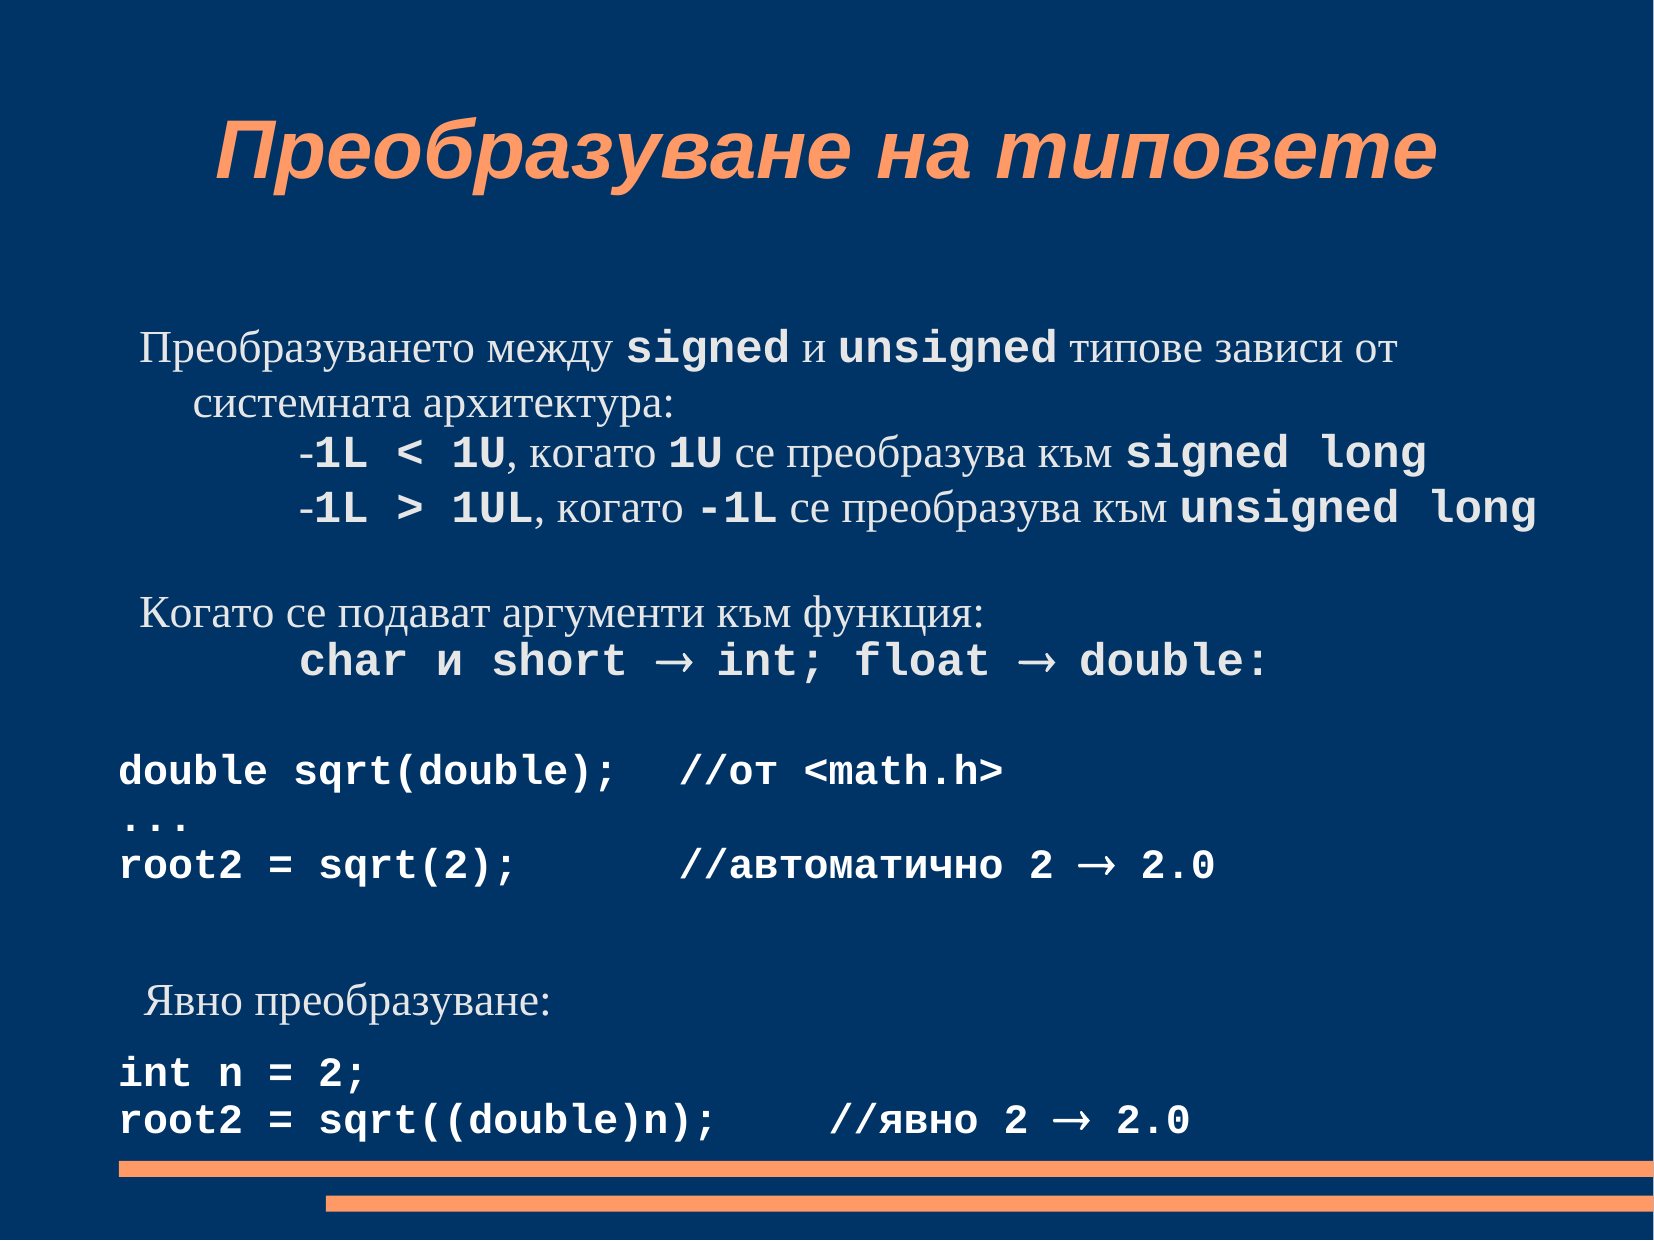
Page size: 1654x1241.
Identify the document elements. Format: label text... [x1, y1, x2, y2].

list Явно преобразуване: [125, 974, 1477, 1016]
text_box double sqrt(double); //от <math.h> ... root2 = sqrt(2); //автоматично 2  2.0 [118, 738, 1654, 903]
text_box int n = 2; root2 = sqrt((double)n); //явно 2  2.0 [118, 1016, 1654, 1182]
title Преобразуване на типовете [121, 46, 1534, 254]
list Преобразуването между signed и unsigned типове зависи от системната архитектура: -1L < 1U, когато 1U се преобразува към signed long -1L > 1UL, когато -1L се преобразува към unsigned long Когато се подават аргументи към функция: char и short  int; float  double: [121, 322, 1561, 738]
